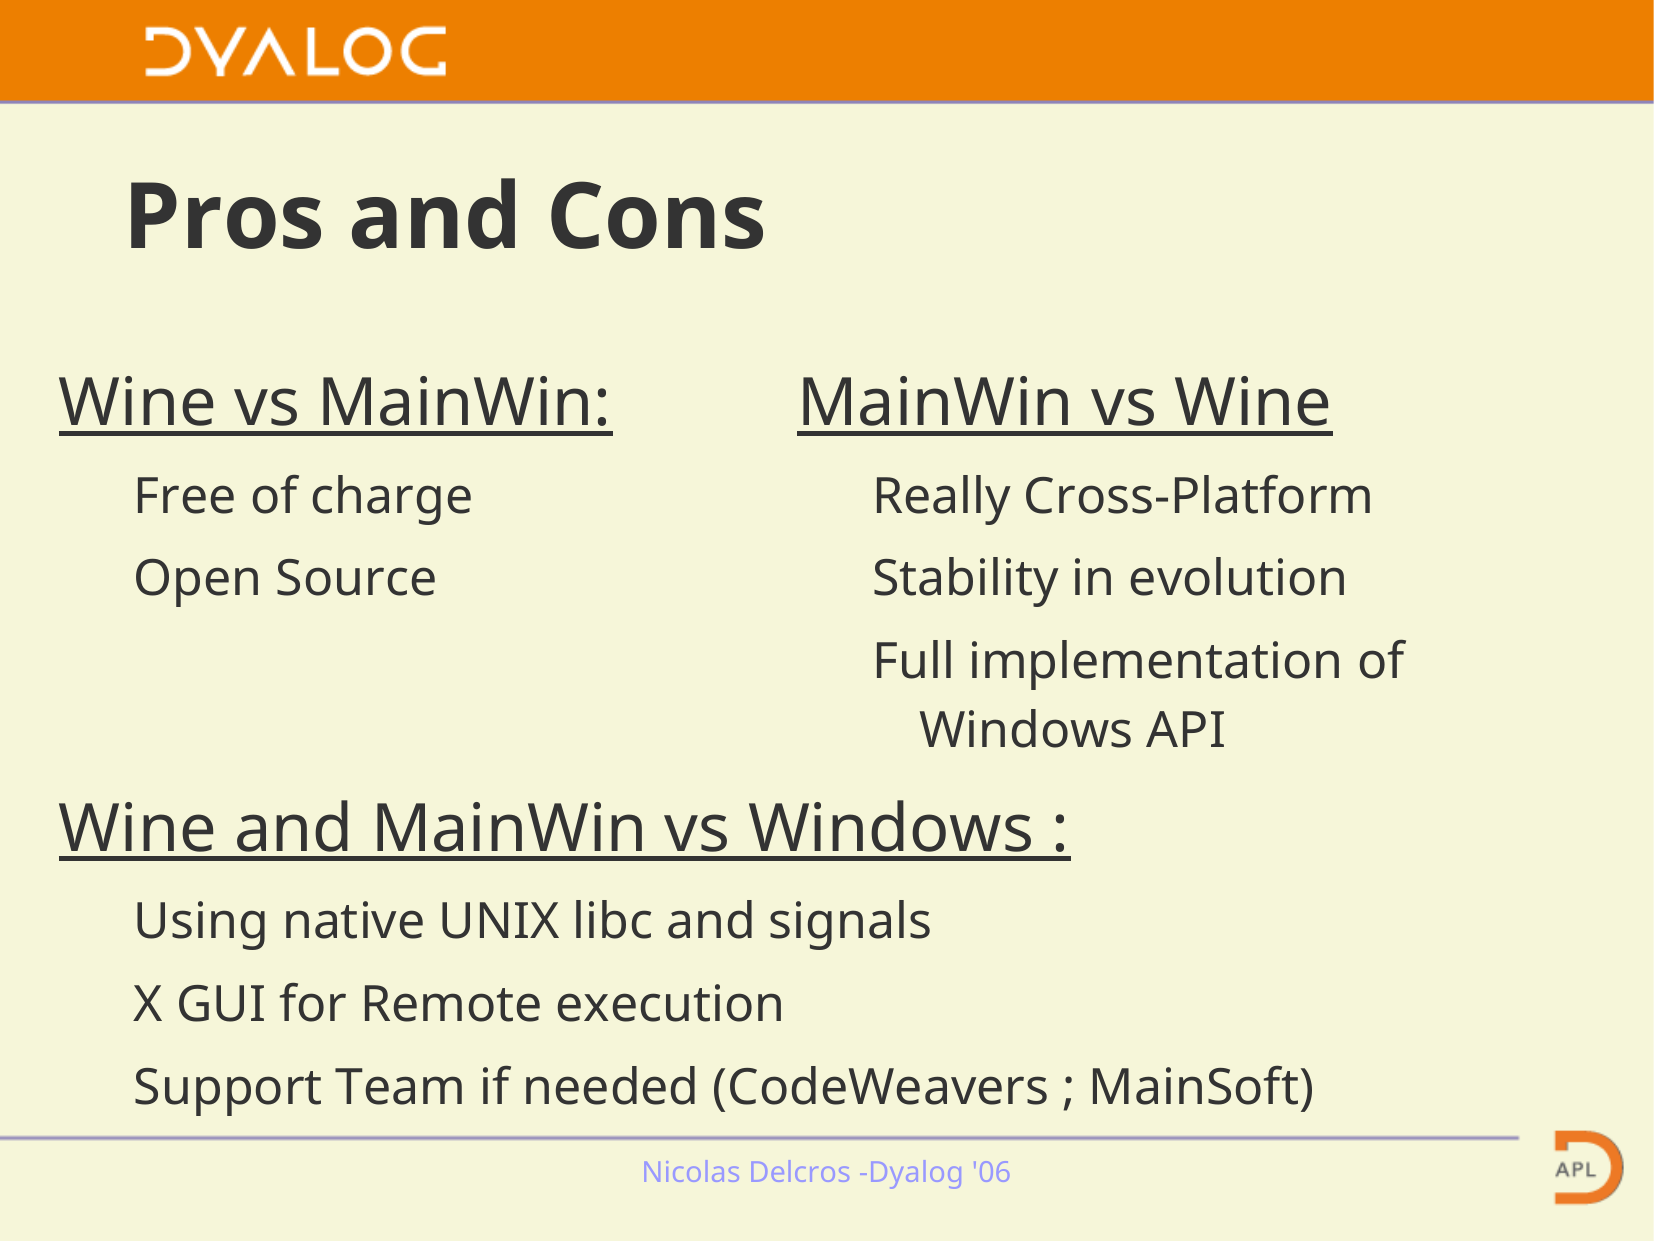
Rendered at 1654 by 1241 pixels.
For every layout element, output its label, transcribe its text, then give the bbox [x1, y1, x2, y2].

picture [0, 0, 1654, 1241]
list MainWin vs Wine Really Cross-Platform Stability in evolution Full implementation of Windows API [797, 354, 1589, 696]
list Wine and MainWin vs Windows : Using native UNIX libc and signals X GUI for Remote execution Support Team if needed (CodeWeavers ; MainSoft) [59, 779, 1536, 1076]
title Pros and Cons [124, 83, 1530, 344]
list Wine vs MainWin: Free of charge Open Source [59, 354, 680, 587]
